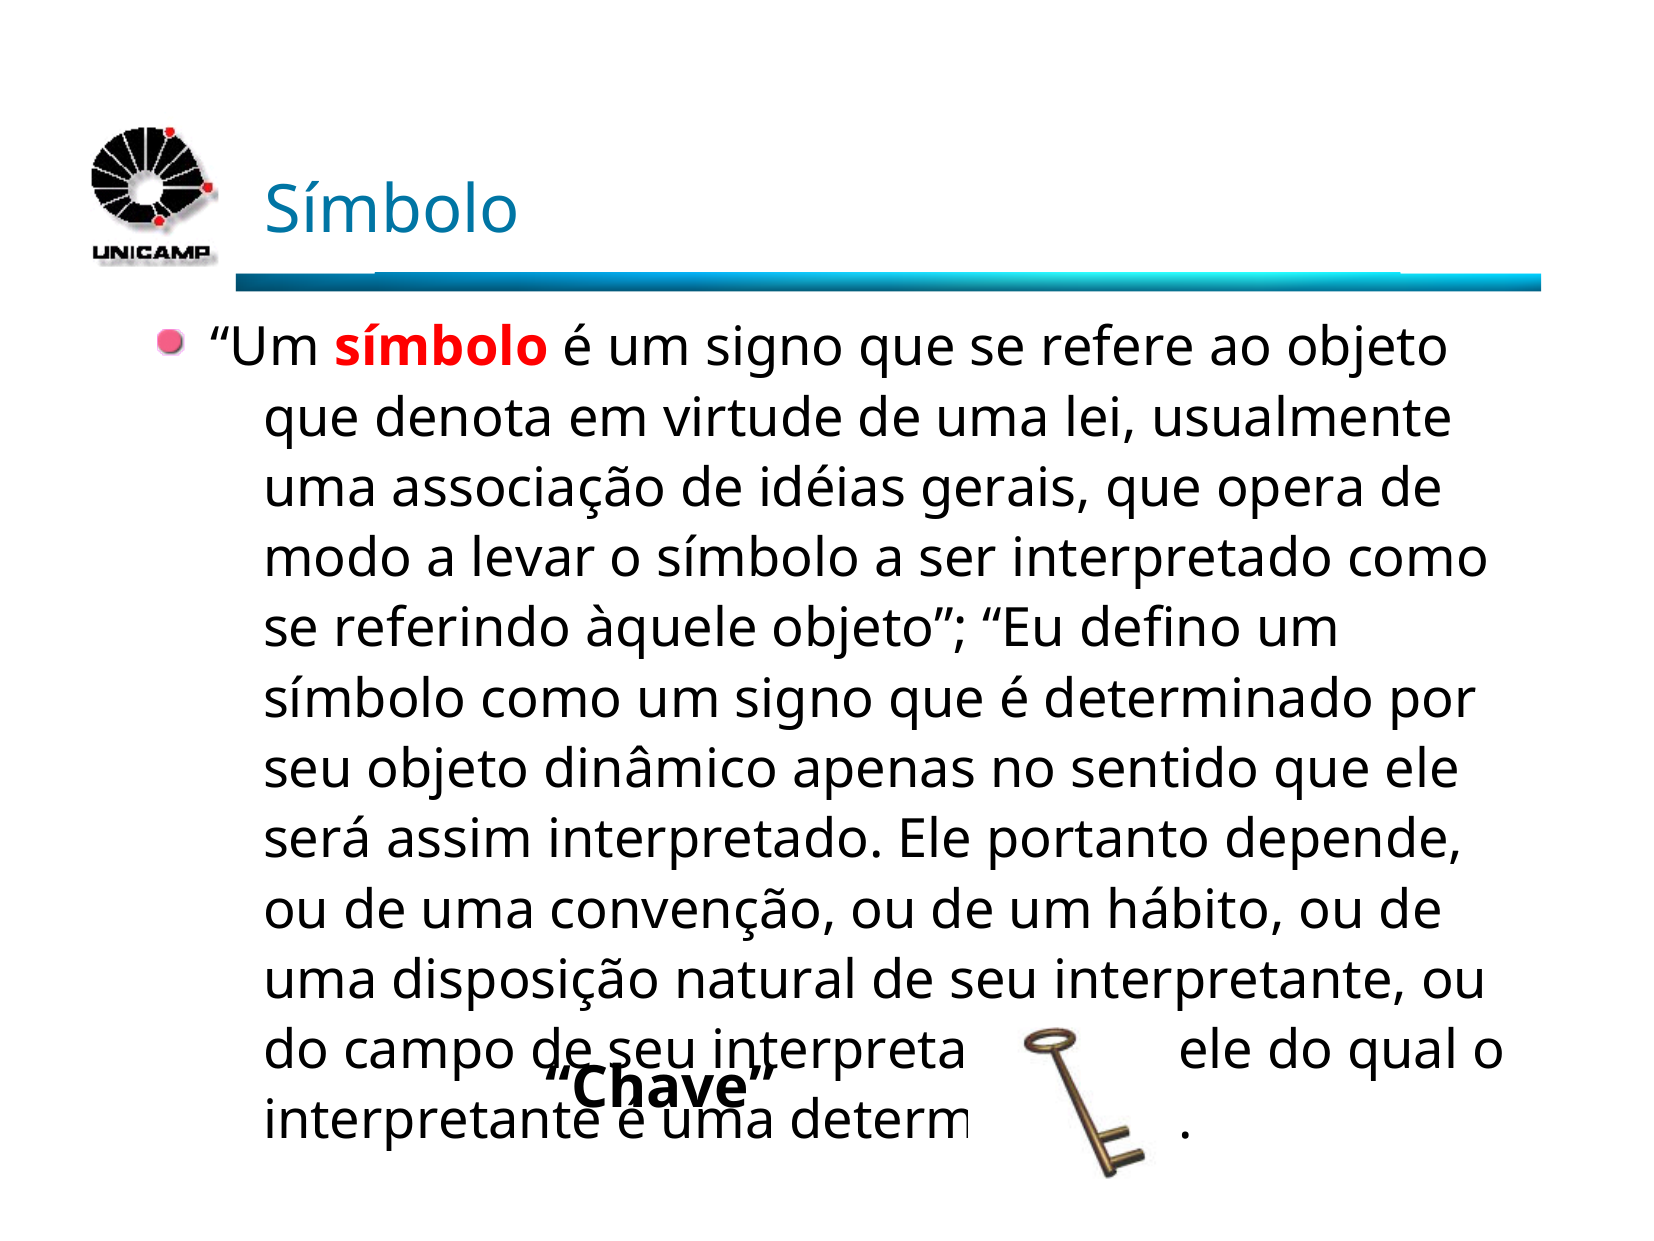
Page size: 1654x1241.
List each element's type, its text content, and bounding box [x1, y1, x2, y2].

picture [968, 1015, 1178, 1182]
picture [125, 272, 1654, 295]
title Símbolo [264, 42, 1534, 250]
list “Um símbolo é um signo que se refere ao objeto que denota em virtude de uma lei, usualmente uma associação de idéias gerais, que opera de modo a levar o símbolo a ser interpretado como se referindo àquele objeto”; “Eu defino um símbolo como um signo que é determinado por seu objeto dinâmico apenas no sentido que ele será assim interpretado. Ele portanto depende, ou de uma convenção, ou de um hábito, ou de uma disposição natural de seu interpretante, ou do campo de seu interpretante (aquele do qual o interpretante é uma determinação)”. [121, 309, 1534, 1182]
text_box “Chave” [520, 1037, 800, 1141]
